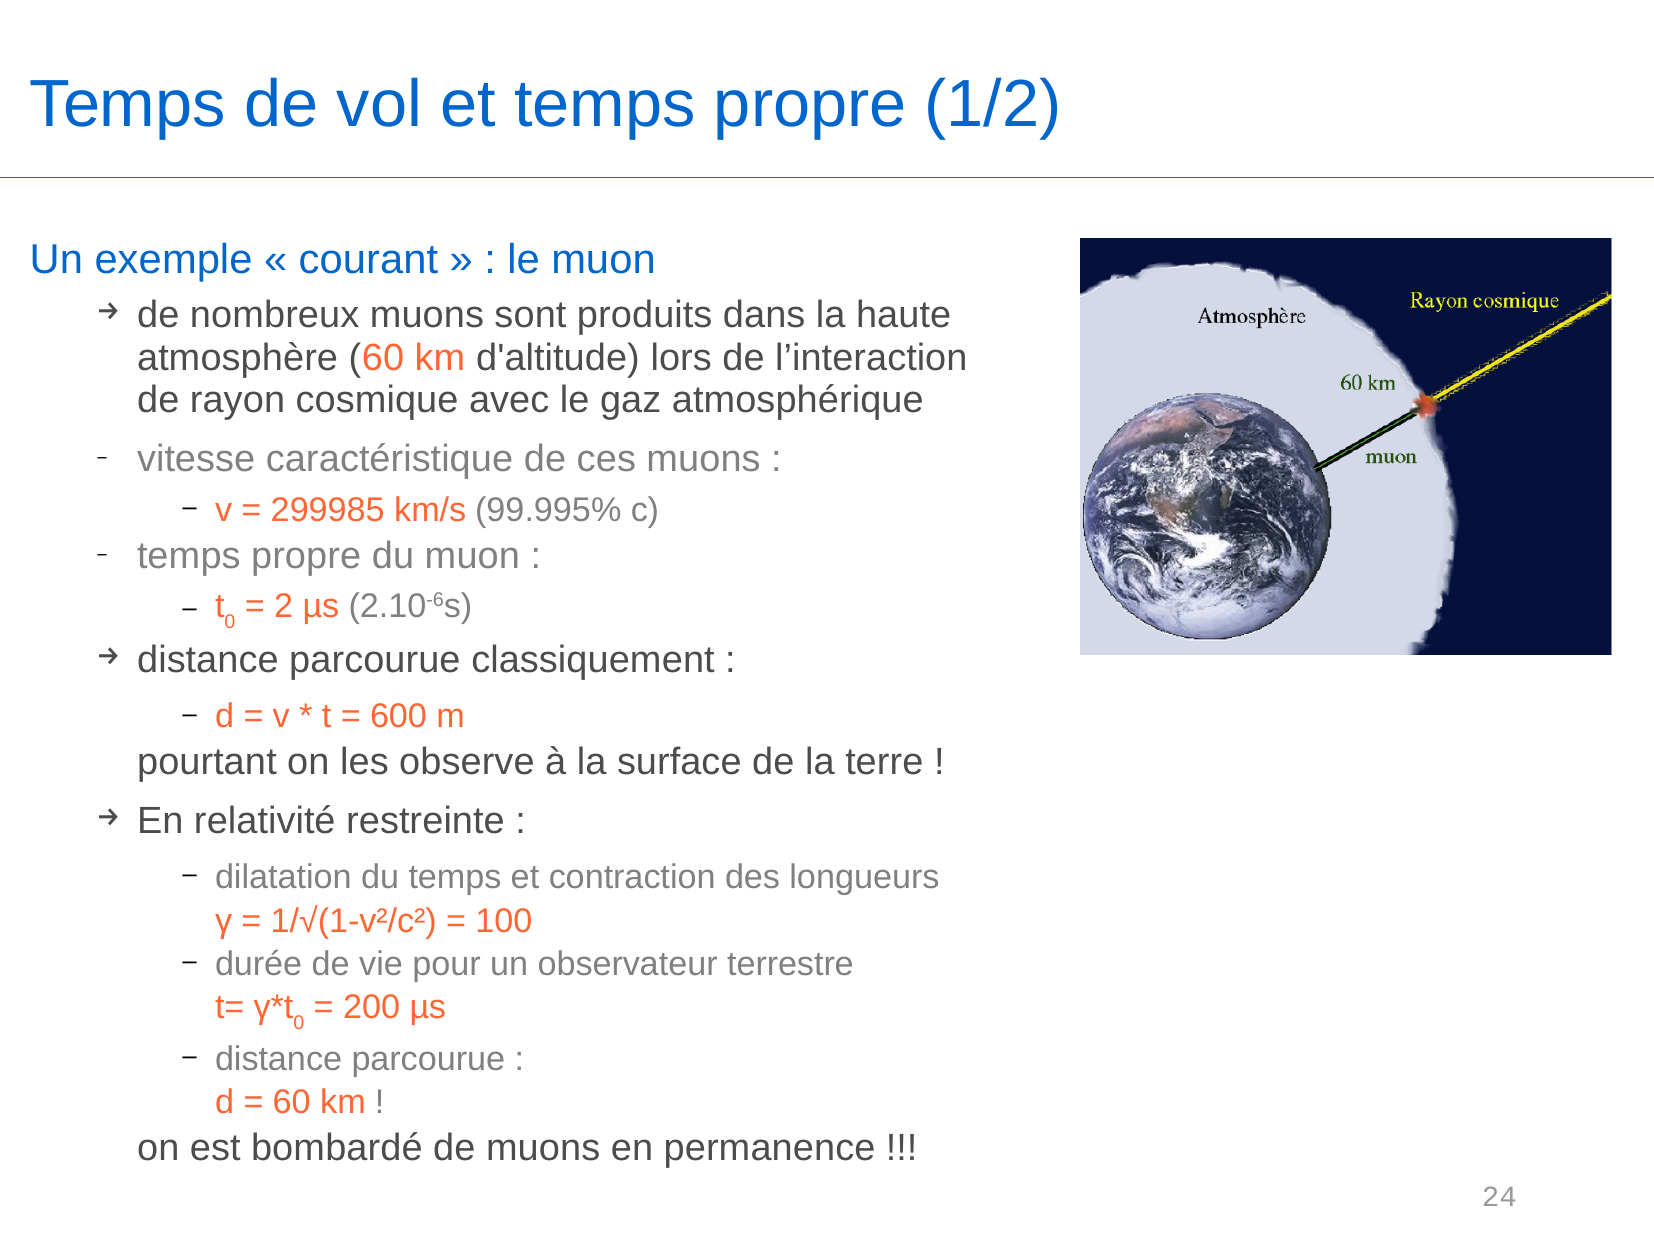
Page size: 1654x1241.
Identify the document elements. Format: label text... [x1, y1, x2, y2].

list Un exemple « courant » : le muon de nombreux muons sont produits dans la haute atmosphère (60 km d'altitude) lors de l’interaction de rayon cosmique avec le gaz atmosphérique vitesse caractéristique de ces muons : v = 299985 km/s (99.995% c) temps propre du muon : t0 = 2 µs (2.10-6s) distance parcourue classiquement : d = v * t = 600 m pourtant on les observe à la surface de la terre ! En relativité restreinte : dilatation du temps et contraction des longueurs γ = 1/√(1-v²/c²) = 100 durée de vie pour un observateur terrestre t= γ*t0 = 200 µs distance parcourue : d = 60 km ! on est bombardé de muons en permanence !!! [29, 236, 1005, 1183]
title Temps de vol et temps propre (1/2) [29, 29, 1625, 178]
picture [1080, 238, 1612, 655]
